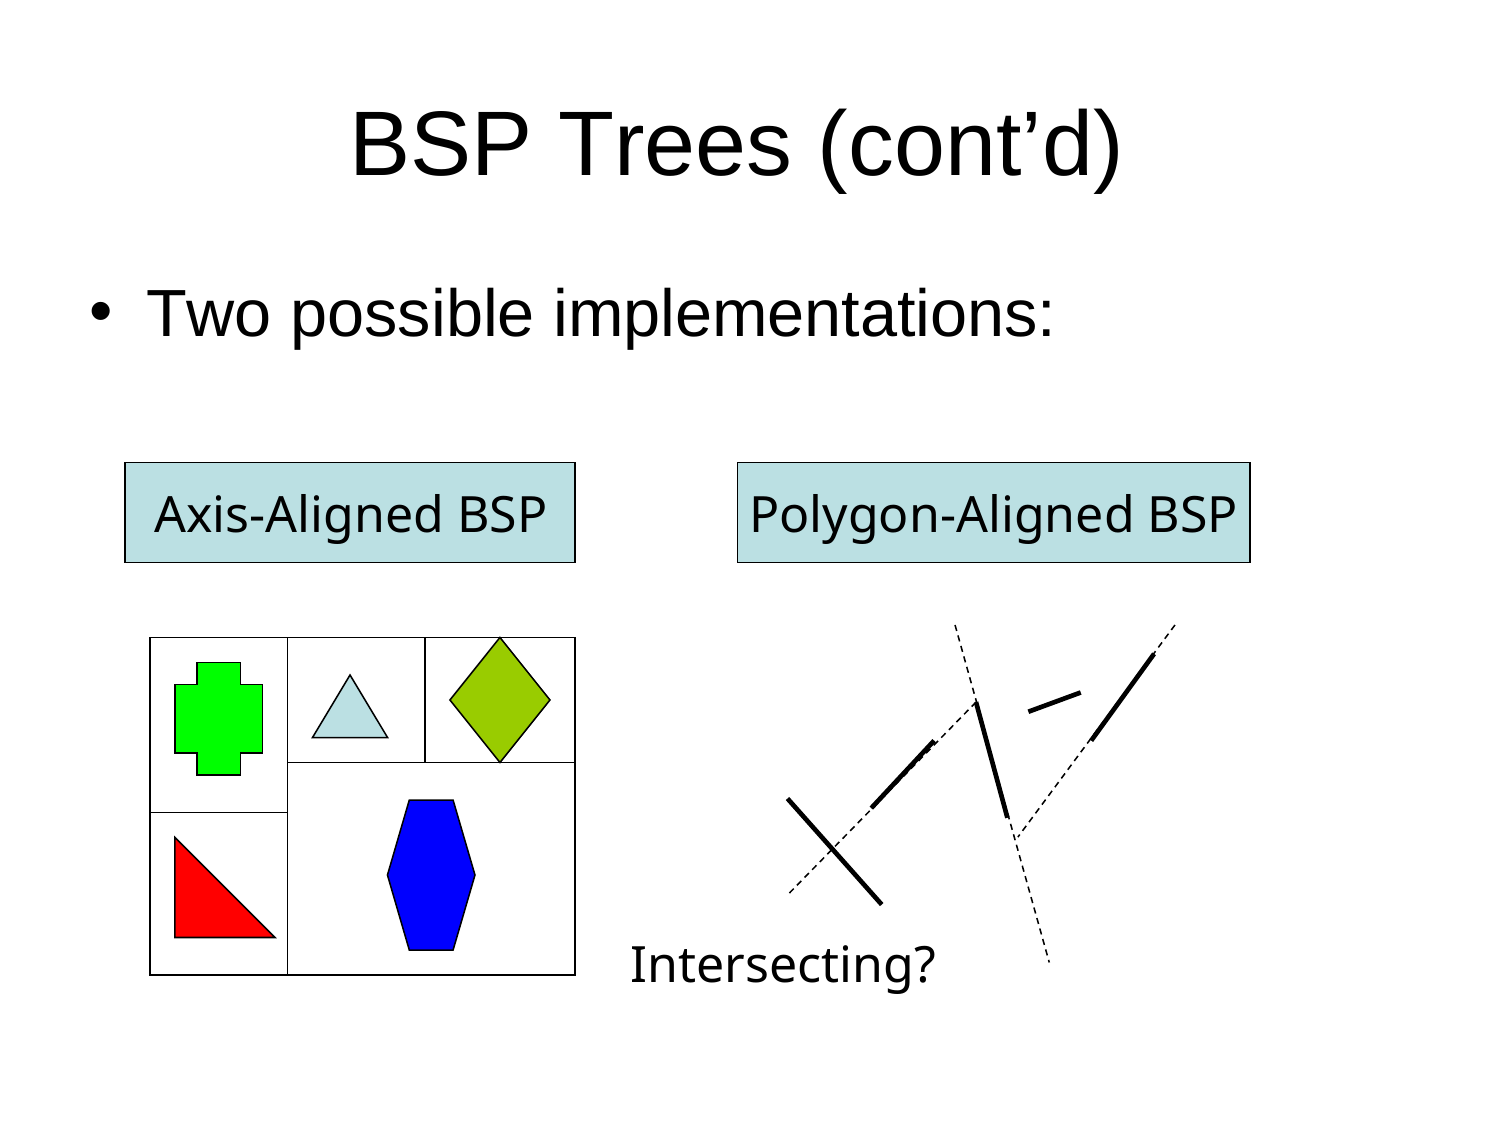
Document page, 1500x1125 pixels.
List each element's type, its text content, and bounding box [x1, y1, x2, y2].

title BSP Trees (cont’d) [75, 45, 1426, 233]
list Two possible implementations: [75, 262, 1426, 1006]
text_box [449, 637, 550, 763]
text_box [125, 462, 576, 563]
text_box Axis-Aligned BSP [139, 474, 576, 551]
text_box [174, 837, 276, 938]
text_box [312, 675, 388, 738]
text_box [737, 551, 1250, 563]
text_box Intersecting? [615, 924, 952, 1001]
text_box [387, 800, 475, 951]
text_box [737, 462, 1250, 474]
text_box [174, 662, 263, 775]
text_box Polygon-Aligned BSP [734, 474, 1267, 551]
